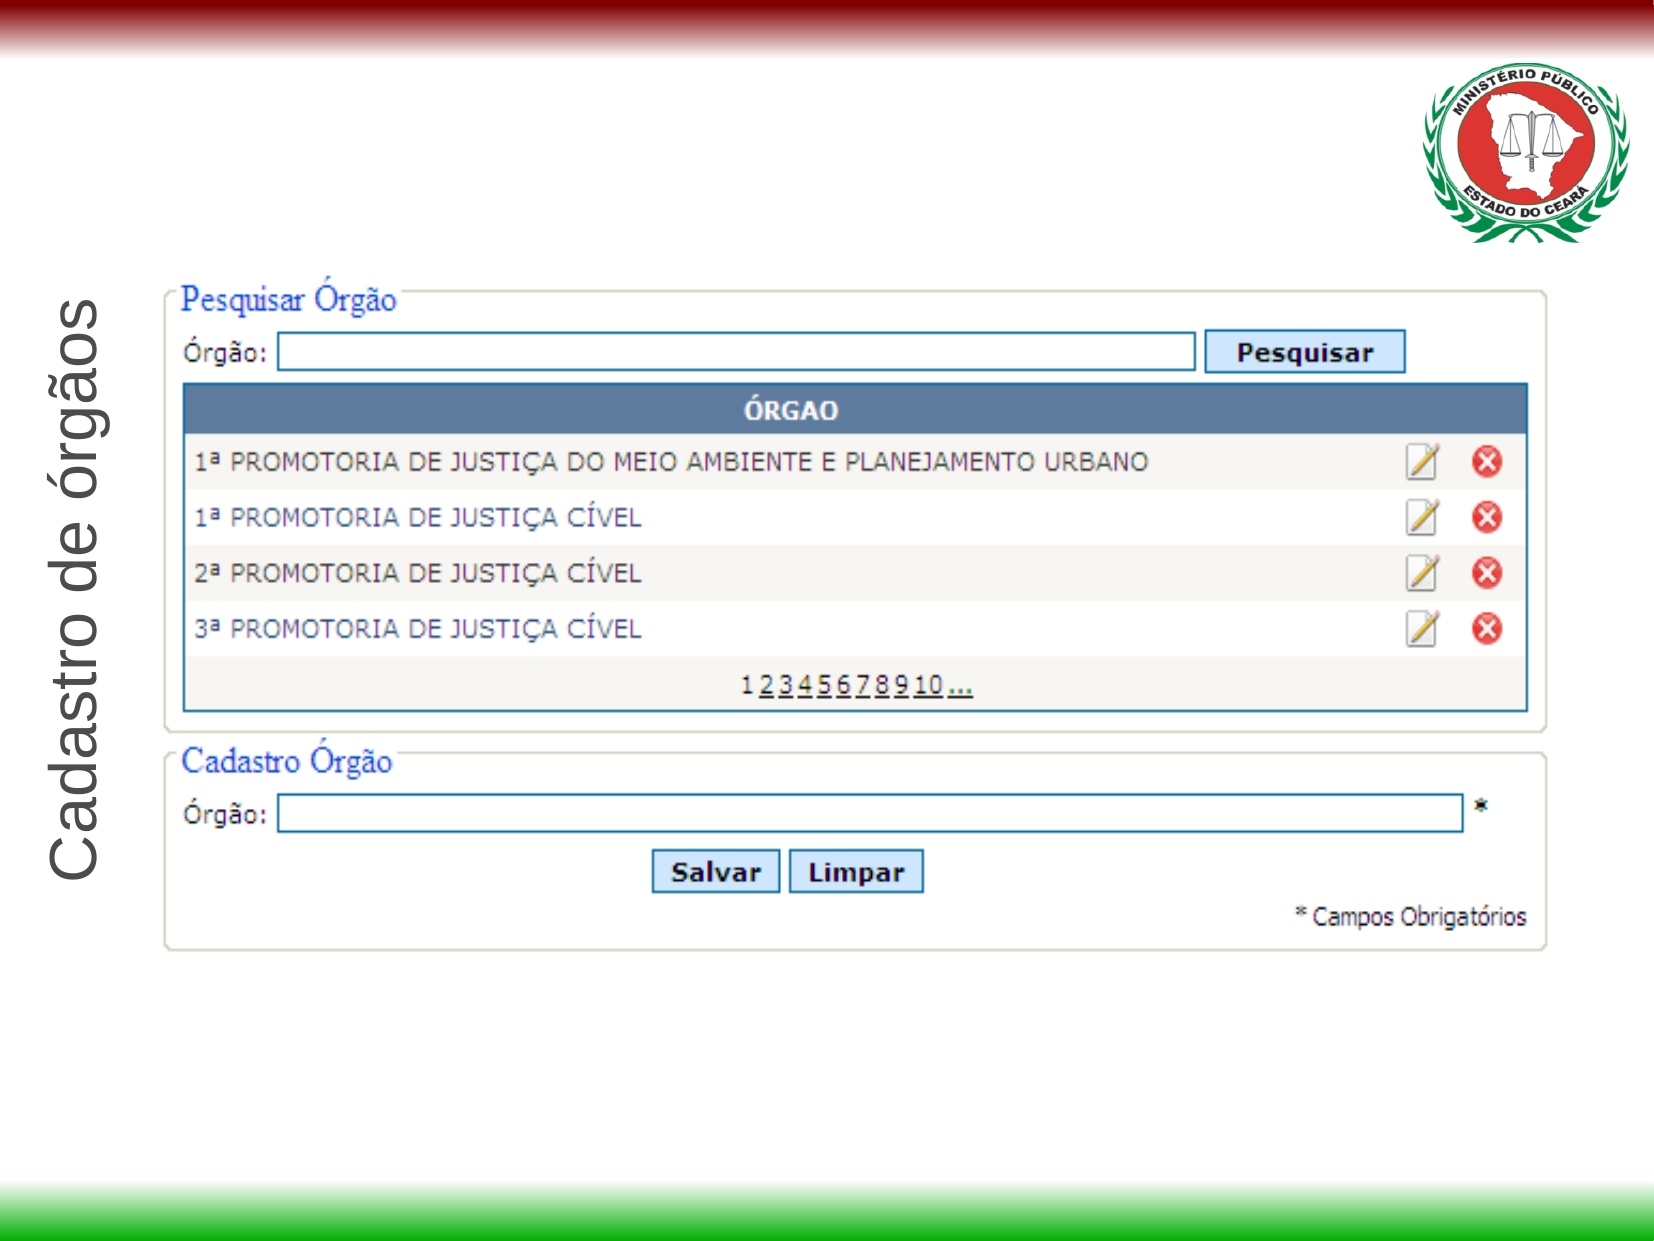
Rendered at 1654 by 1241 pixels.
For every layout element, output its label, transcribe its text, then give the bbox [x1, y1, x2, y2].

title Cadastro de órgãos [0, 0, 148, 1241]
picture [1423, 63, 1630, 243]
picture [147, 265, 1565, 975]
